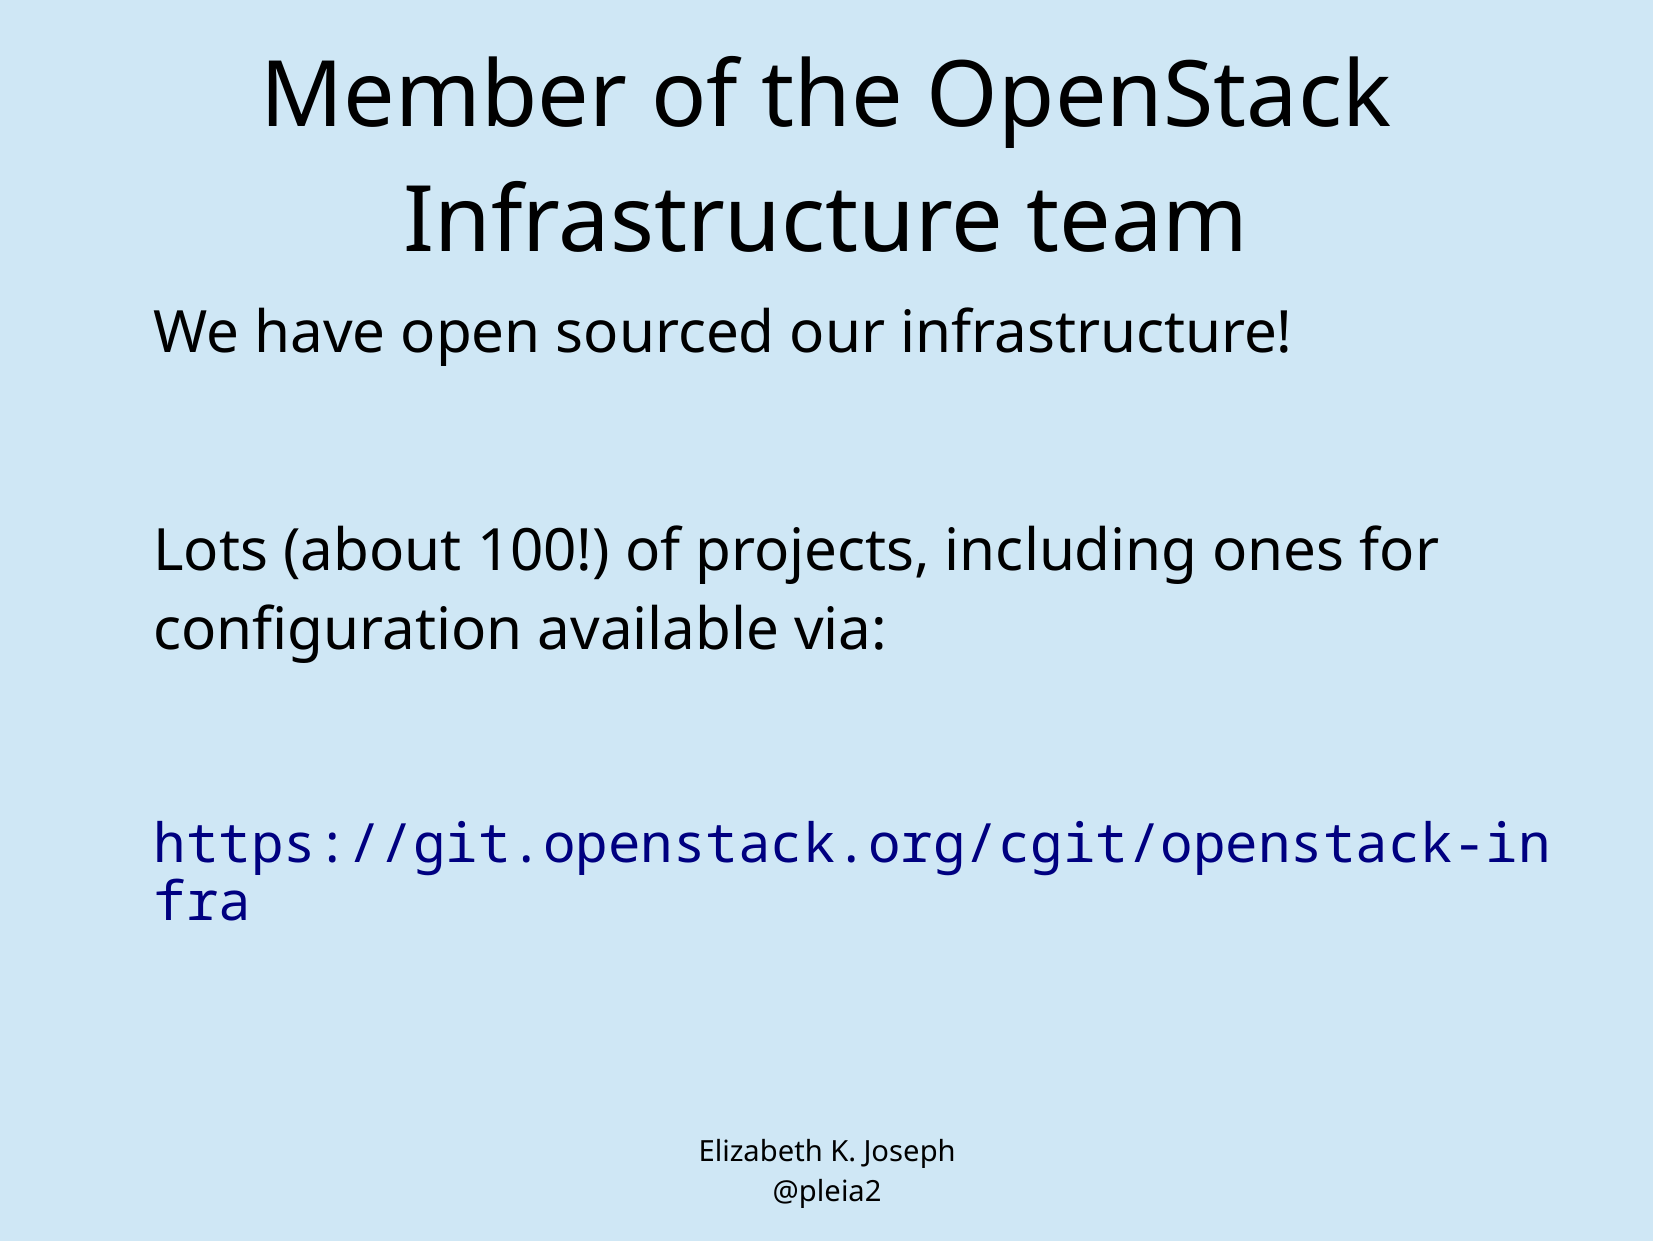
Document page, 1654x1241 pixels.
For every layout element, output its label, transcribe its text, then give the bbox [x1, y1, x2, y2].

title Member of the OpenStack Infrastructure team [82, 49, 1571, 257]
list We have open sourced our infrastructure! Lots (about 100!) of projects, including ones for configuration available via: https://git.openstack.org/cgit/openstack-infra [82, 290, 1571, 1010]
